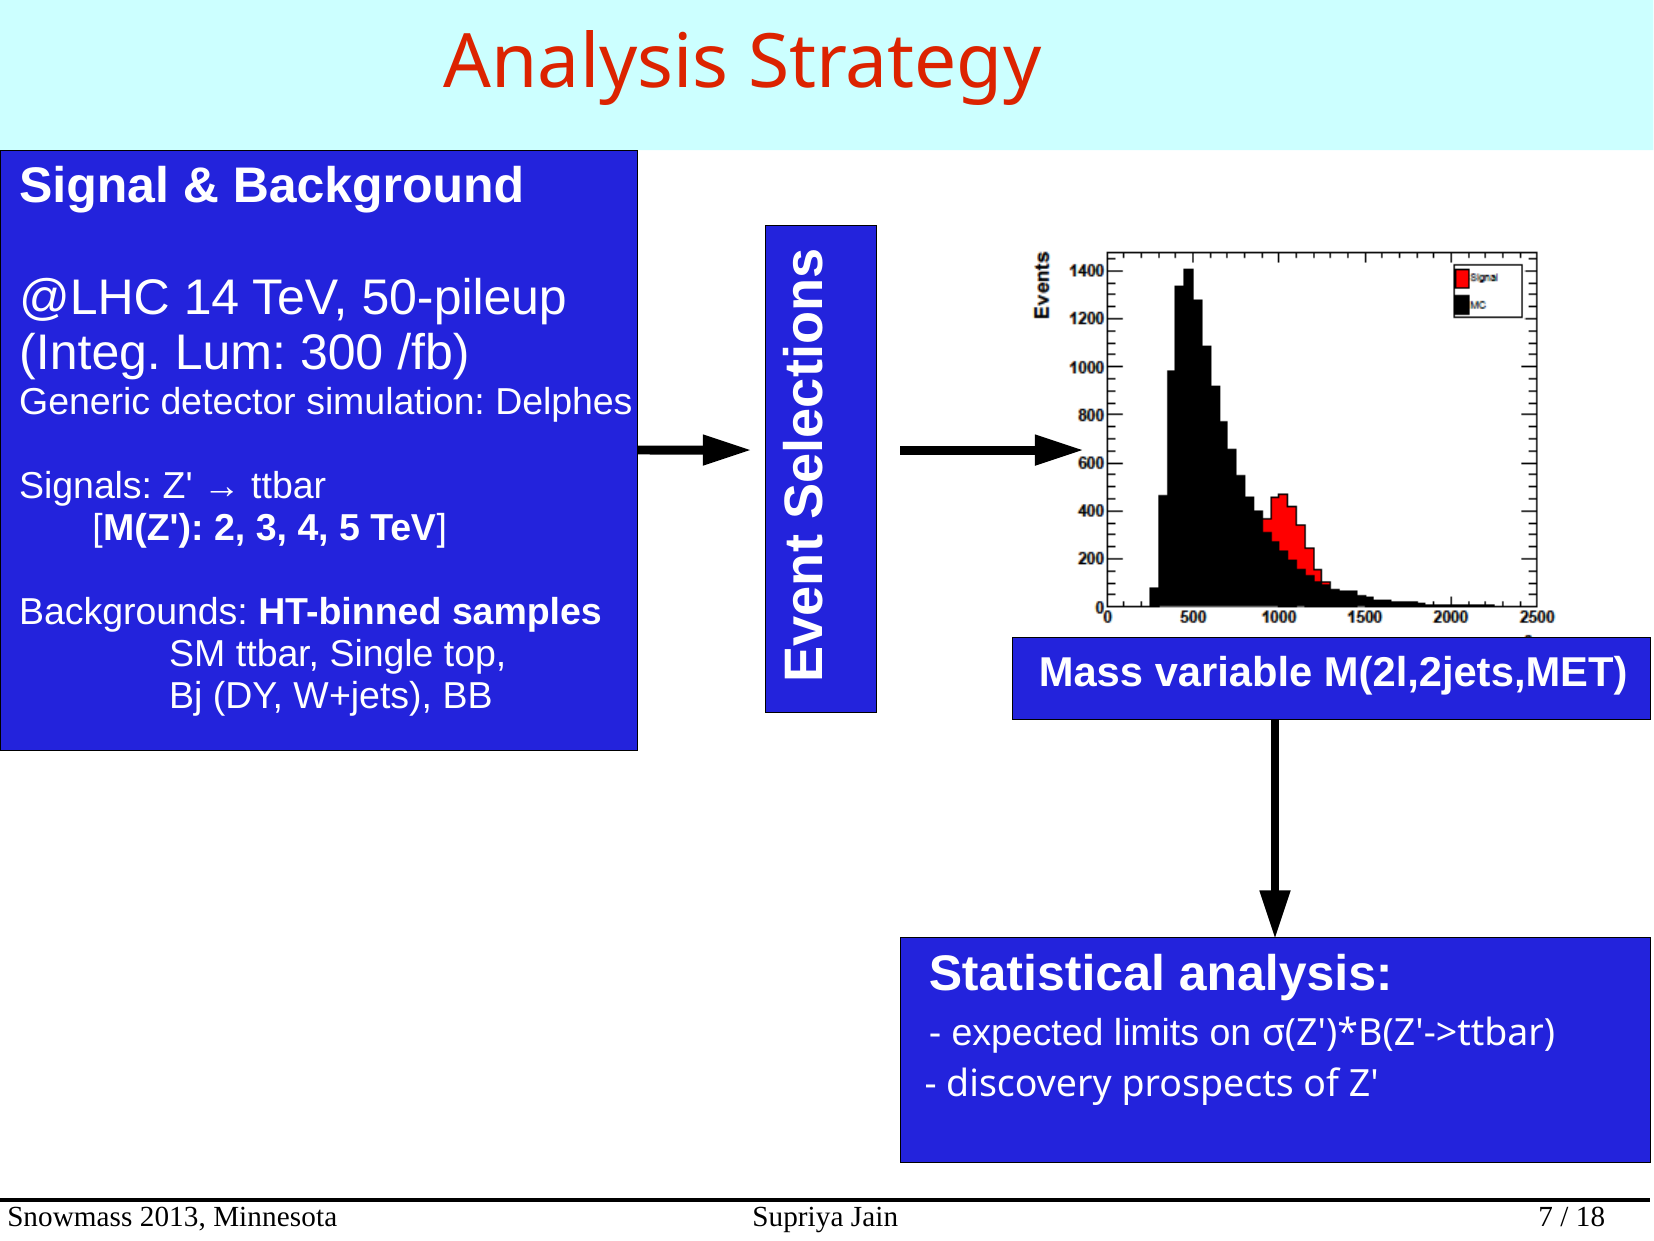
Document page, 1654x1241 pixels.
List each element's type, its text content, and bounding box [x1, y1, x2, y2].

text_box Statistical analysis: - expected limits on σ(Z')*B(Z'->ttbar) - discovery prospects of Z' [900, 937, 1651, 1163]
text_box Mass variable M(2l,2jets,MET) [1012, 641, 1651, 713]
text_box Signal & Background @LHC 14 TeV, 50-pileup (Integ. Lum: 300 /fb) Generic detector simulation: Delphes Signals: Z' → ttbar [M(Z'): 2, 3, 4, 5 TeV] Backgrounds: HT-binned samples SM ttbar, Single top, Bj (DY, W+jets), BB [4, 150, 660, 766]
text_box Analysis Strategy [0, 0, 1654, 151]
picture [1008, 229, 1647, 680]
text_box [0, 150, 4, 751]
text_box [1012, 637, 1651, 641]
text_box [242, 590, 247, 662]
text_box Event Selections [765, 234, 901, 713]
text_box [765, 225, 877, 234]
text_box [1012, 713, 1651, 720]
